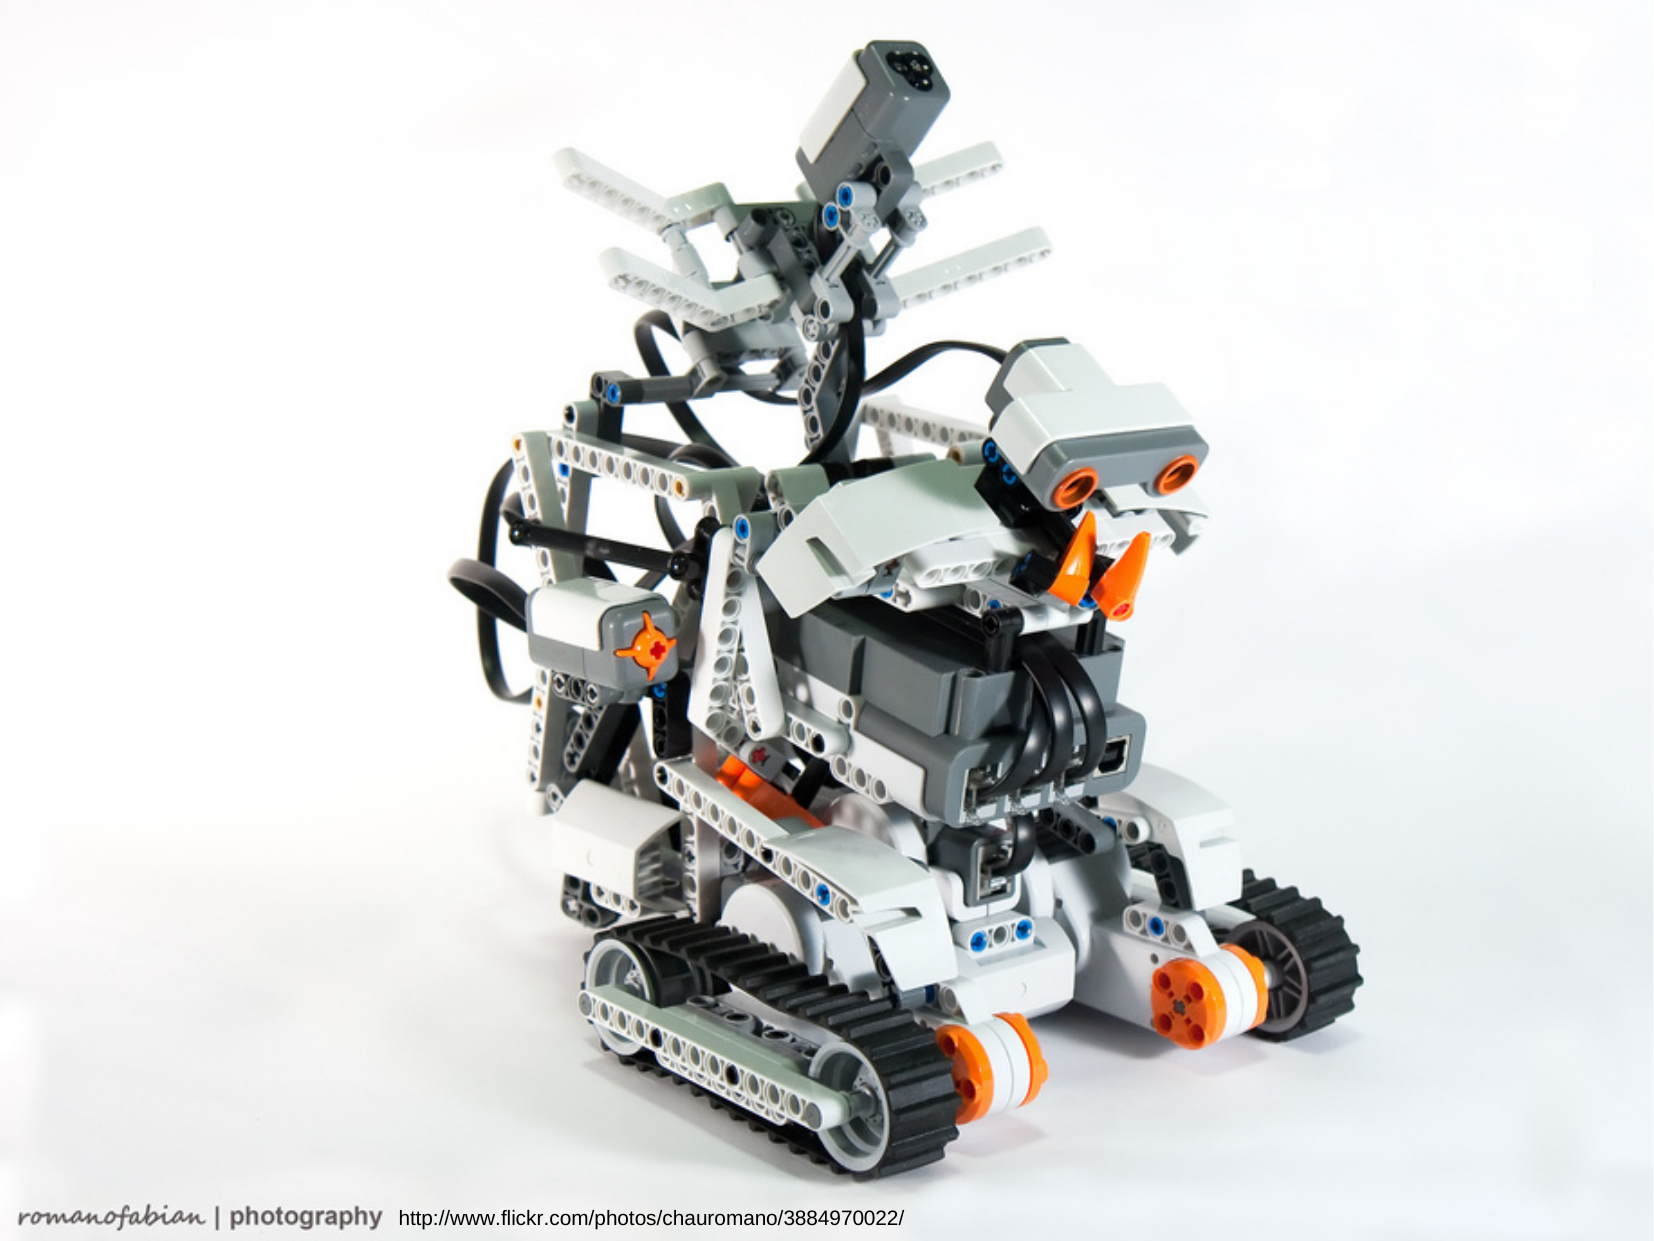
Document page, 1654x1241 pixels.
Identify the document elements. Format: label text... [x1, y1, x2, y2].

text_box http://www.flickr.com/photos/chauromano/3884970022/ [383, 1199, 920, 1241]
picture [0, 0, 1654, 1241]
